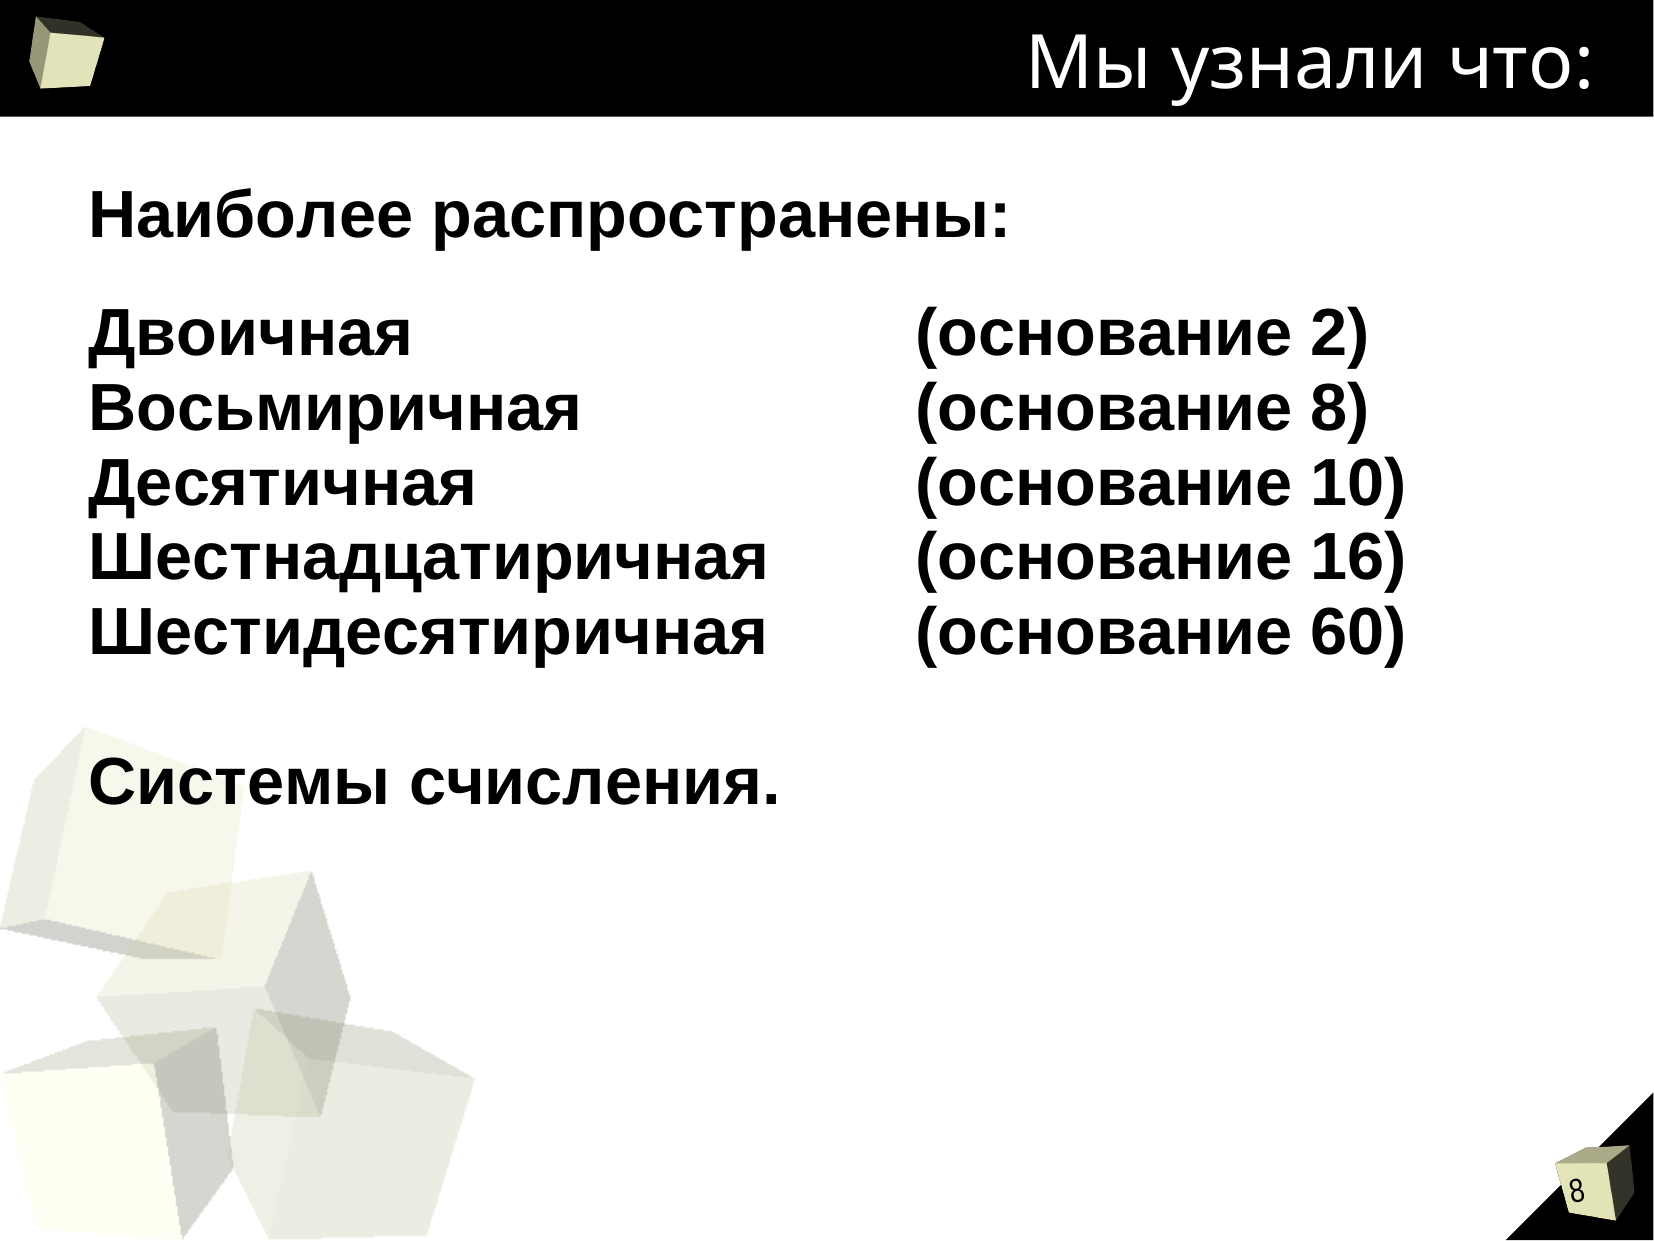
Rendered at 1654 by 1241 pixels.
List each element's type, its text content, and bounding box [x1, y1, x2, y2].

text_box Двоичная (основание 2) Восьмиричная (основание 8) Десятичная (основание 10) Шестнадцатиричная (основание 16) Шестидесятиричная (основание 60) Системы счисления. [88, 295, 1447, 819]
picture [0, 726, 477, 1241]
title Мы узнали что: [118, 0, 1595, 119]
text_box Наиболее распространены: [88, 177, 1595, 252]
